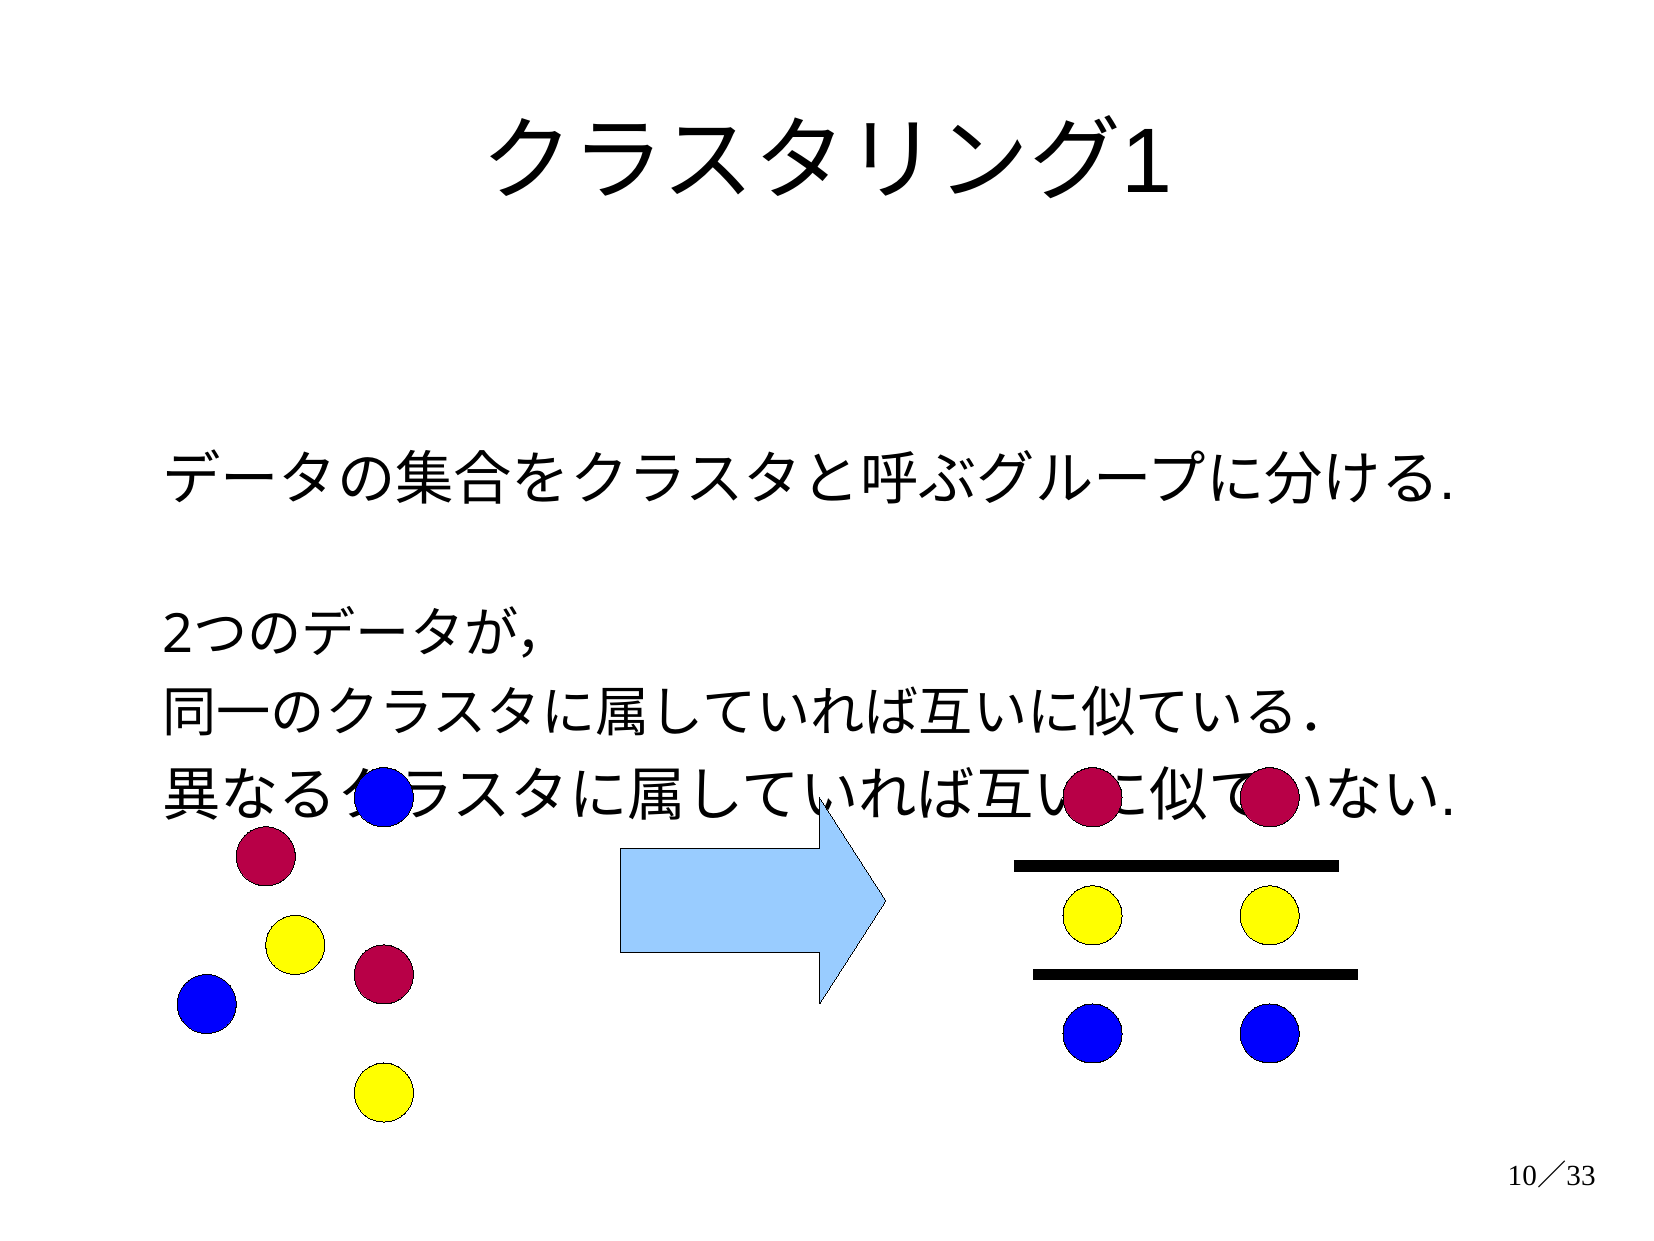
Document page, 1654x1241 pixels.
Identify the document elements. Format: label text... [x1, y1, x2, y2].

text_box [1062, 767, 1123, 827]
text_box [1240, 885, 1300, 945]
text_box [354, 767, 414, 827]
text_box [354, 1062, 414, 1123]
text_box [354, 944, 414, 1004]
text_box [1062, 1003, 1123, 1063]
text_box [177, 974, 237, 1034]
text_box [1240, 1003, 1300, 1063]
text_box [265, 915, 325, 975]
text_box [620, 797, 886, 1004]
text_box [236, 826, 296, 886]
text_box [1062, 885, 1123, 945]
text_box データの集合をクラスタと呼ぶグループに分ける. 2つのデータが， 同一のクラスタに属していれば互いに似ている． 異なるクラスタに属していれば互いに似ていない. [147, 265, 1595, 691]
title クラスタリング1 [82, 49, 1571, 257]
text_box [1240, 767, 1300, 827]
